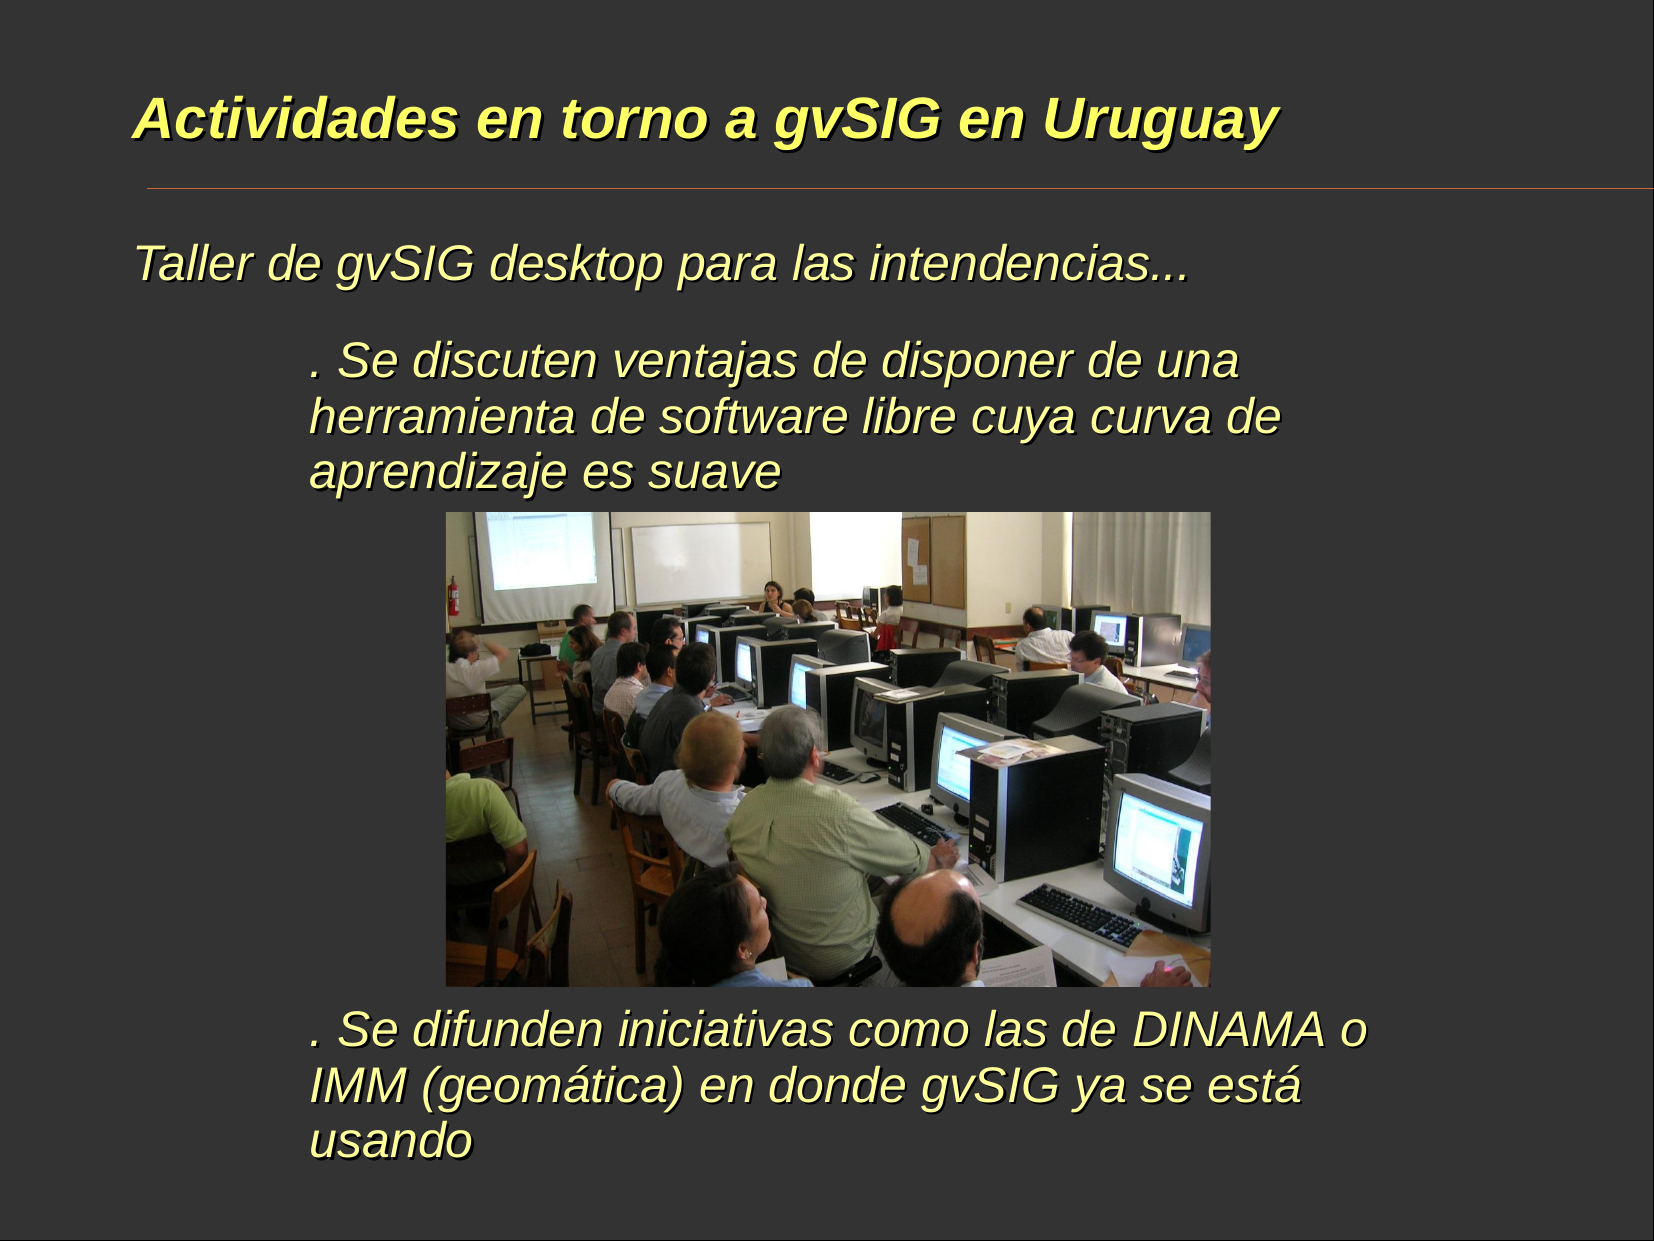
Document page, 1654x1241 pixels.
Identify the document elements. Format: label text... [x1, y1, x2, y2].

text_box Actividades en torno a gvSIG en Uruguay [118, 78, 1536, 169]
text_box [0, 0, 1654, 1241]
text_box . Se discuten ventajas de disponer de una herramienta de software libre cuya curva de aprendizaje es suave . Se difunden iniciativas como las de DINAMA o IMM (geomática) en donde gvSIG ya se está usando [295, 324, 1418, 1176]
picture [445, 512, 1211, 987]
text_box Taller de gvSIG desktop para las intendencias... [118, 228, 1477, 299]
